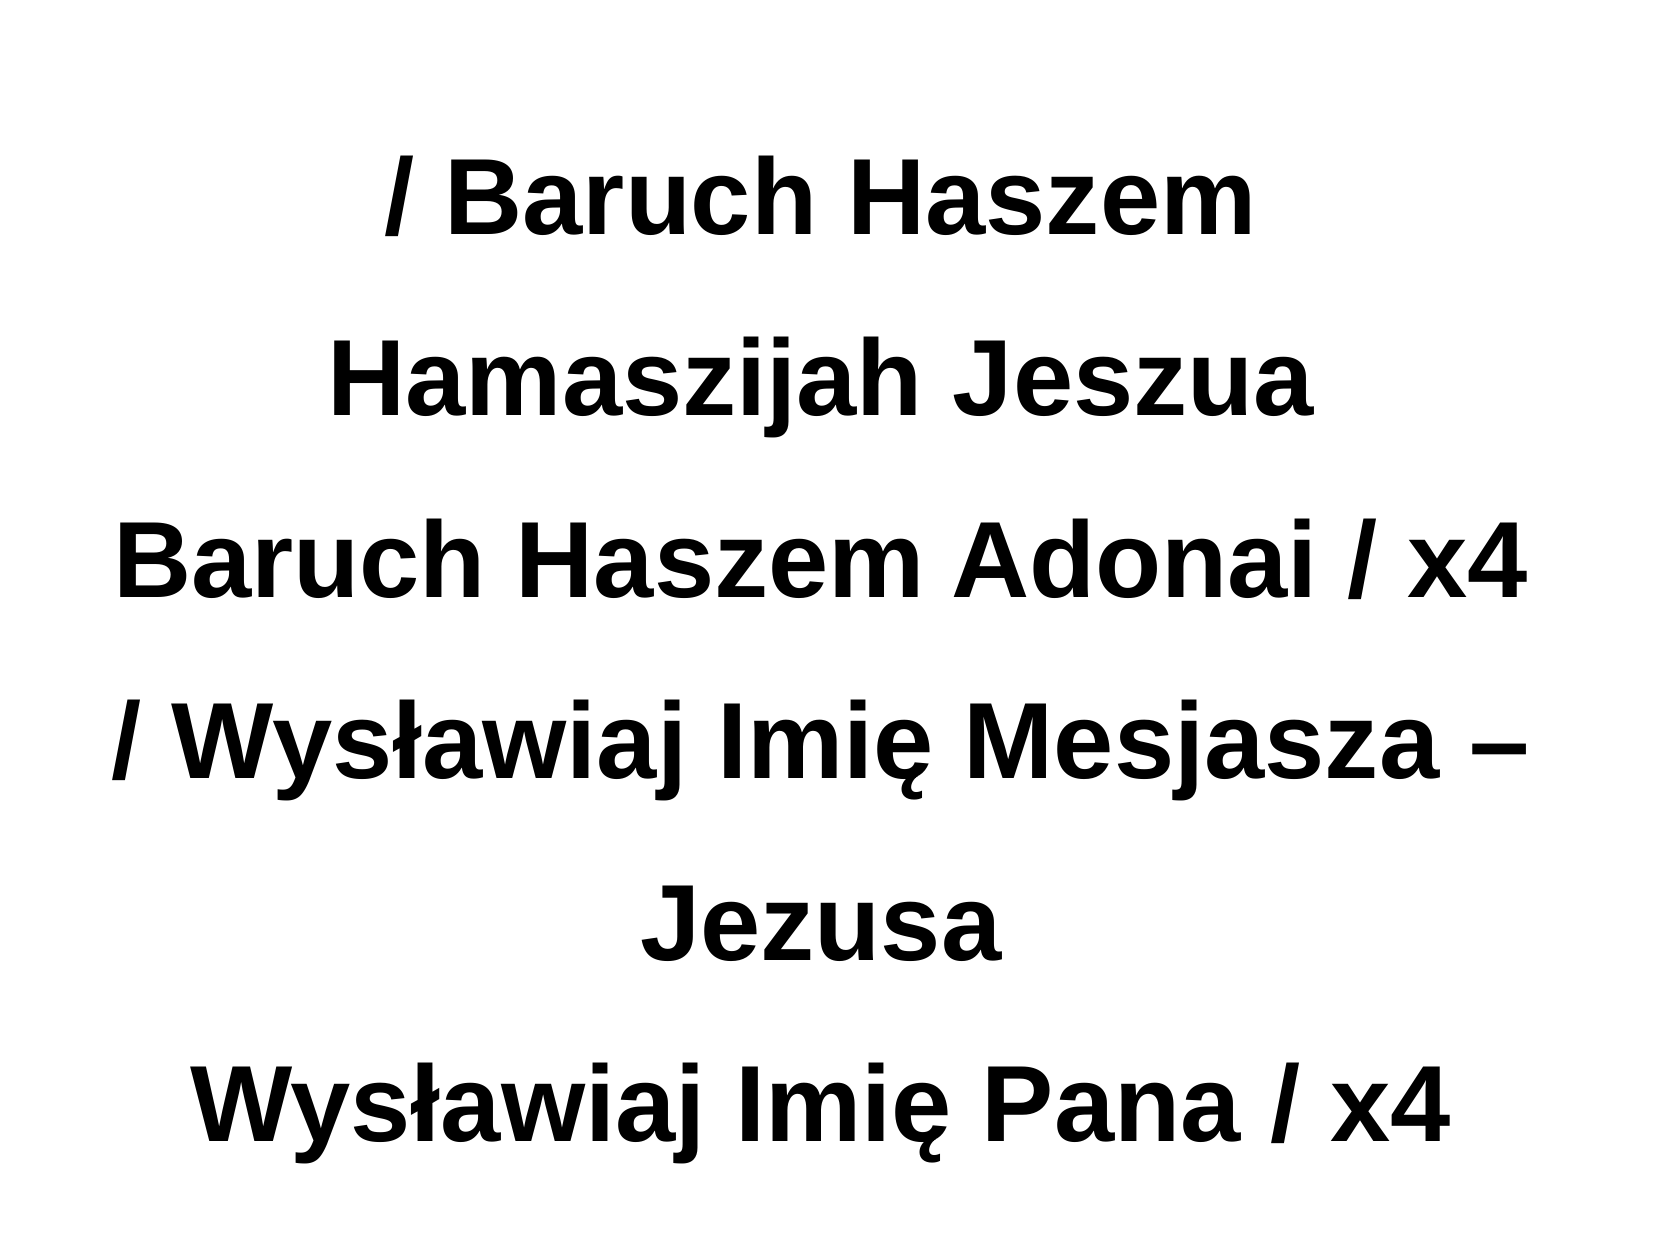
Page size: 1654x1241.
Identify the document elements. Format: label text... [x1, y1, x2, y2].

subtitle / Baruch Haszem Hamaszijah Jeszua Baruch Haszem Adonai / x4 / Wysławiaj Imię Mesjasza – Jezusa Wysławiaj Imię Pana / x4 [0, 0, 1642, 1241]
